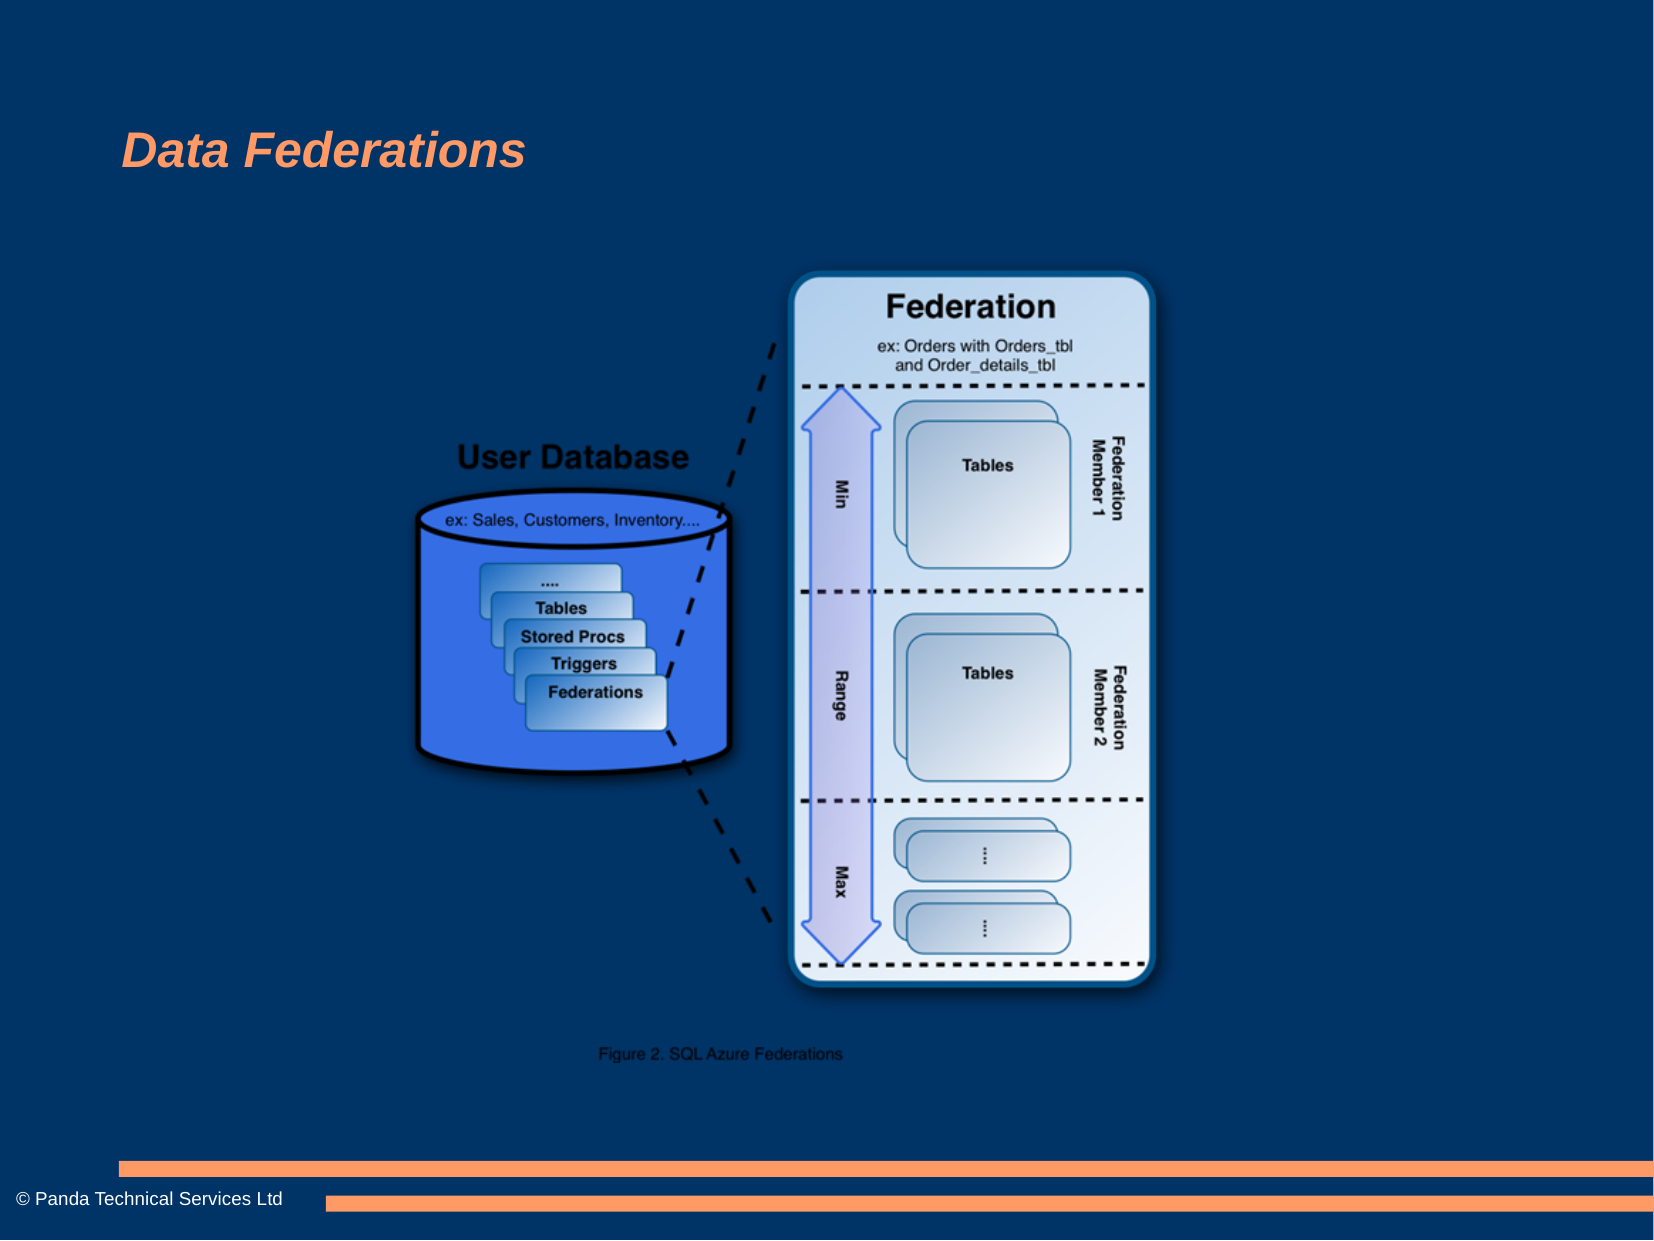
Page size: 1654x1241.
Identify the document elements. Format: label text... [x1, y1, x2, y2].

text_box © Panda Technical Services Ltd [1, 1181, 297, 1218]
picture [400, 252, 1182, 1063]
title Data Federations [121, 46, 1534, 254]
